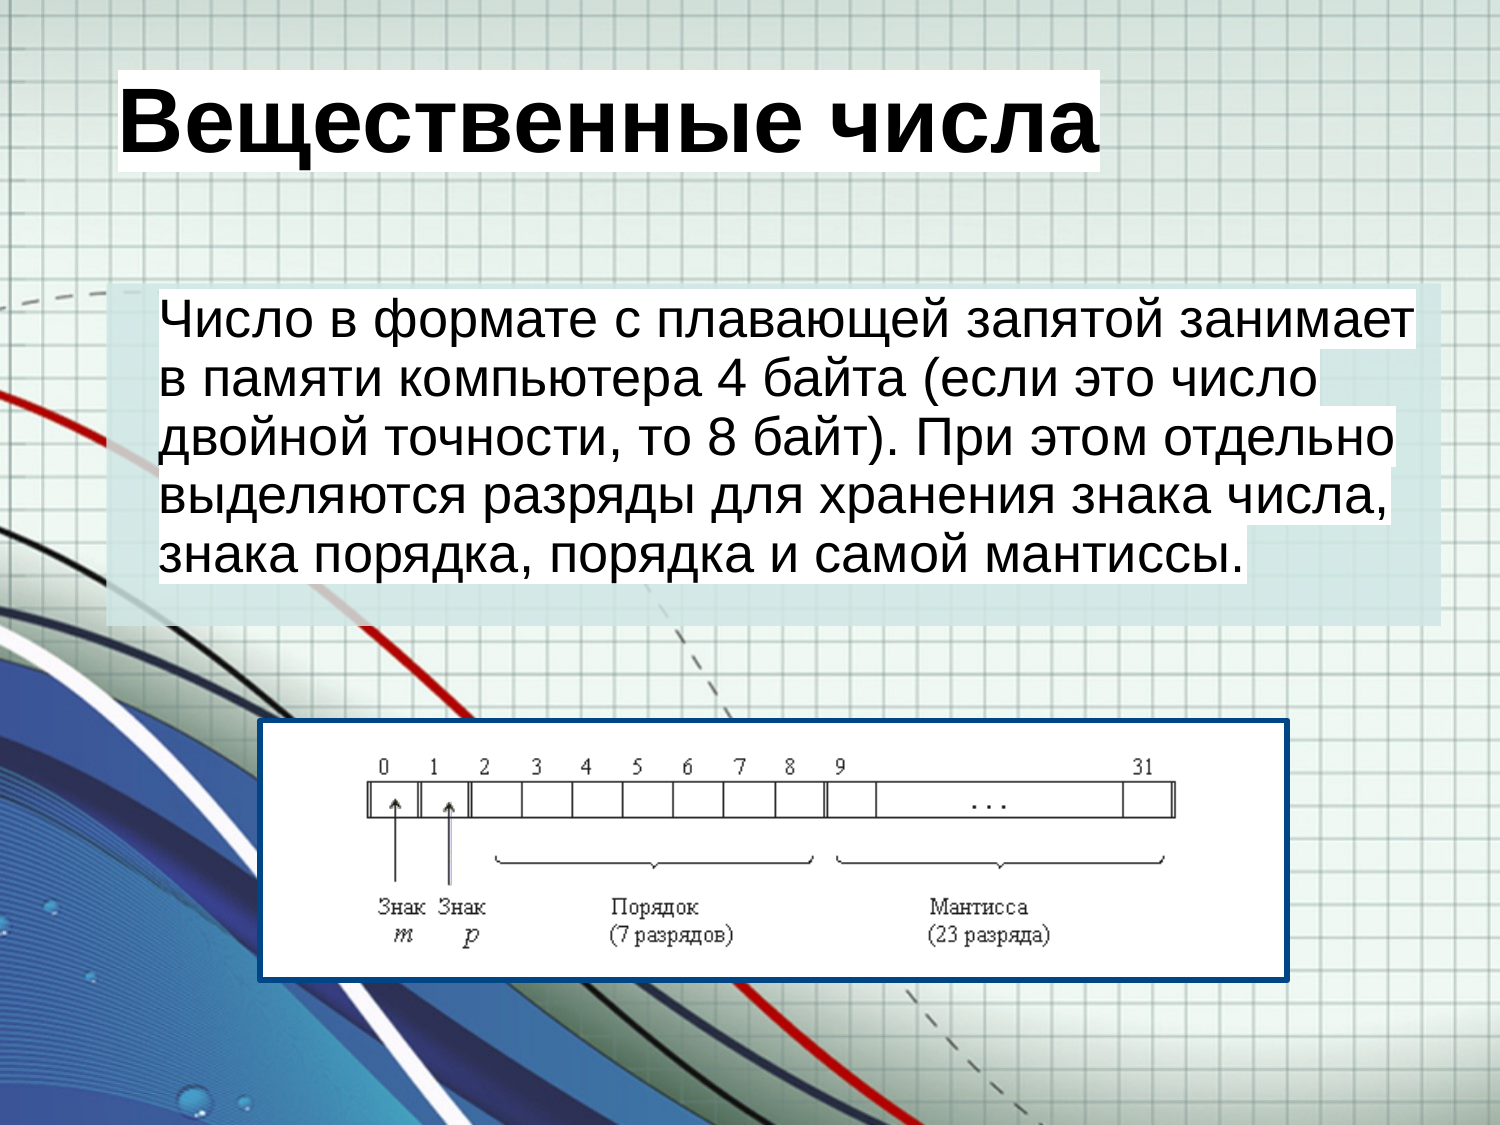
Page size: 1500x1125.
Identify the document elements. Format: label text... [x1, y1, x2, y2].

title Вещественные числа [103, 32, 1397, 213]
text_box [259, 720, 1288, 981]
picture [0, 0, 1500, 1125]
list Число в формате с плавающей запятой занимает в памяти компьютера 4 байта (если это число двойной точности, то 8 байт). При этом отдельно выделяются разряды для хранения знака числа, знака порядка, порядка и самой мантиссы. [106, 283, 1441, 626]
